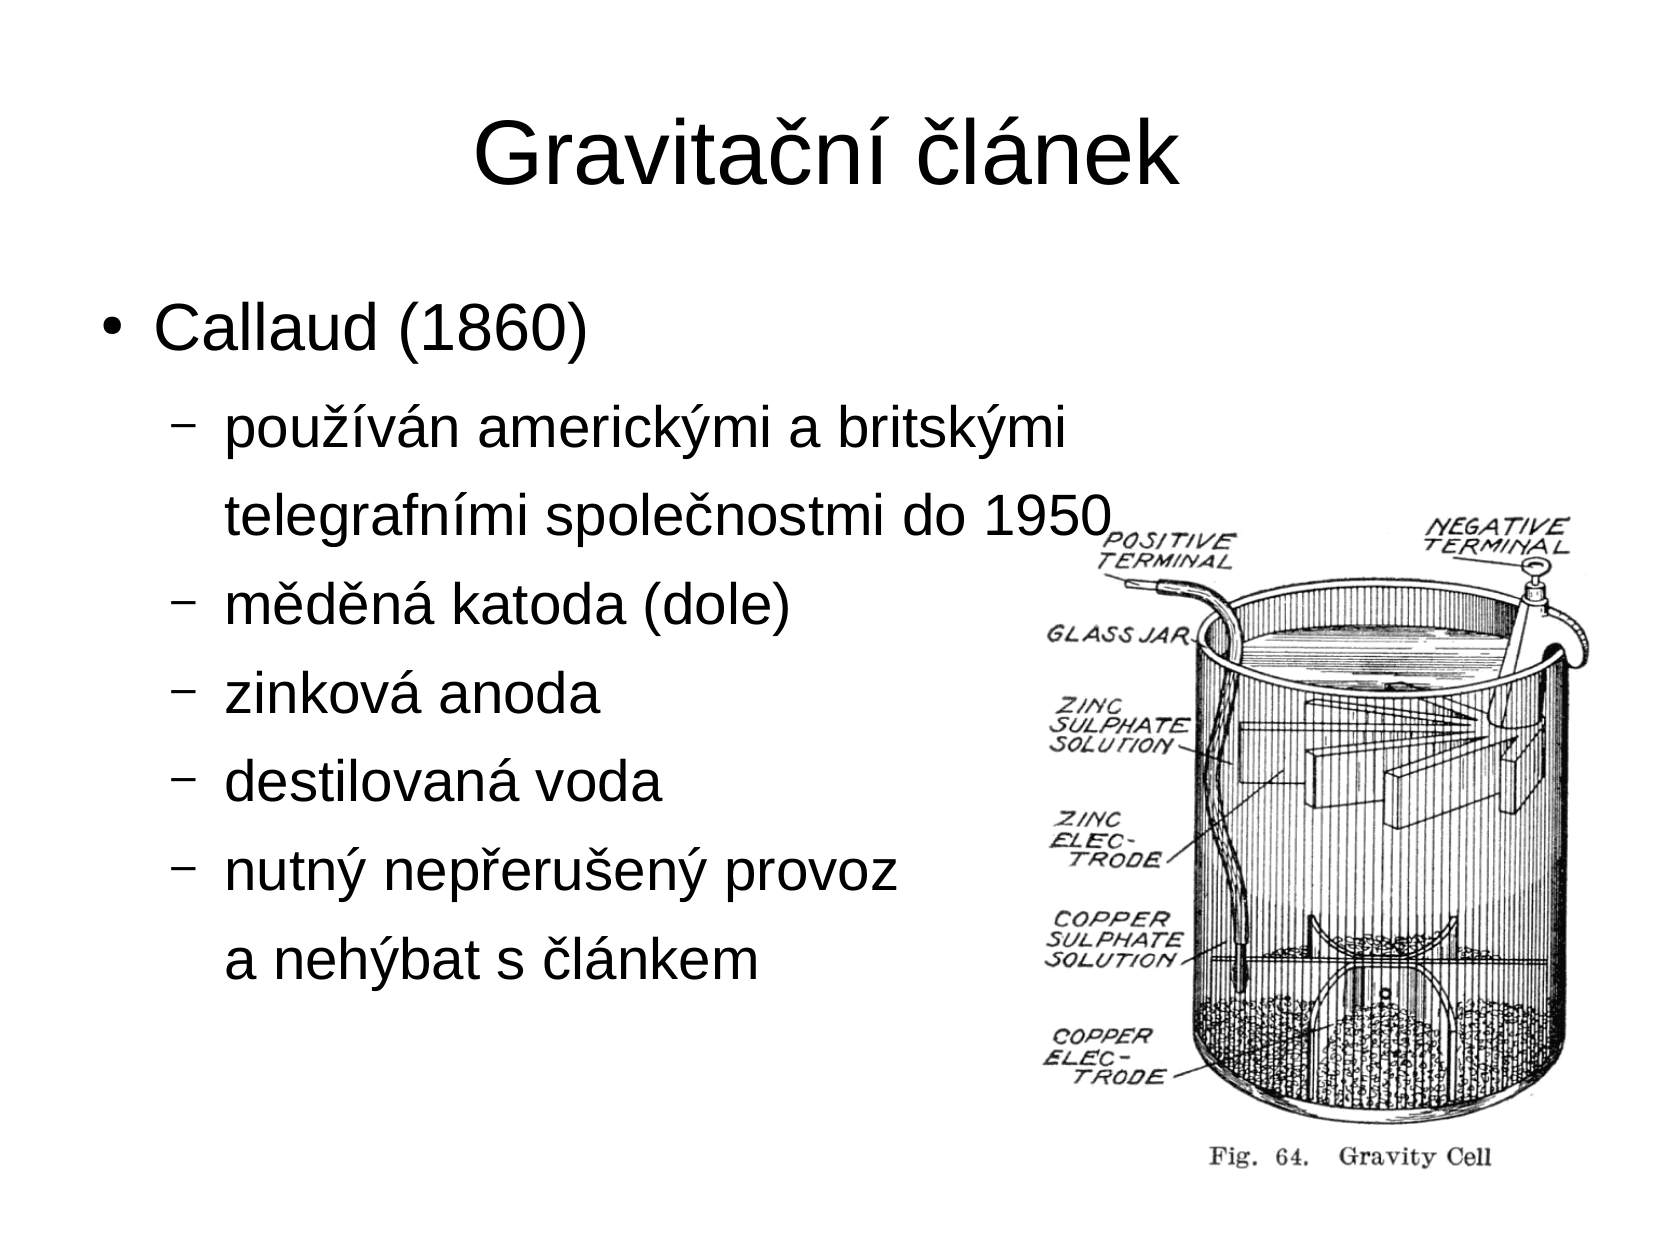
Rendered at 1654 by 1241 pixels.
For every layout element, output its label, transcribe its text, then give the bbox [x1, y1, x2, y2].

picture [1015, 481, 1612, 1193]
title Gravitační článek [82, 49, 1571, 257]
list Callaud (1860) používán americkými a britskými telegrafními společnostmi do 1950 měděná katoda (dole) zinková anoda destilovaná voda nutný nepřerušený provoz a nehýbat s článkem [82, 290, 1538, 1010]
